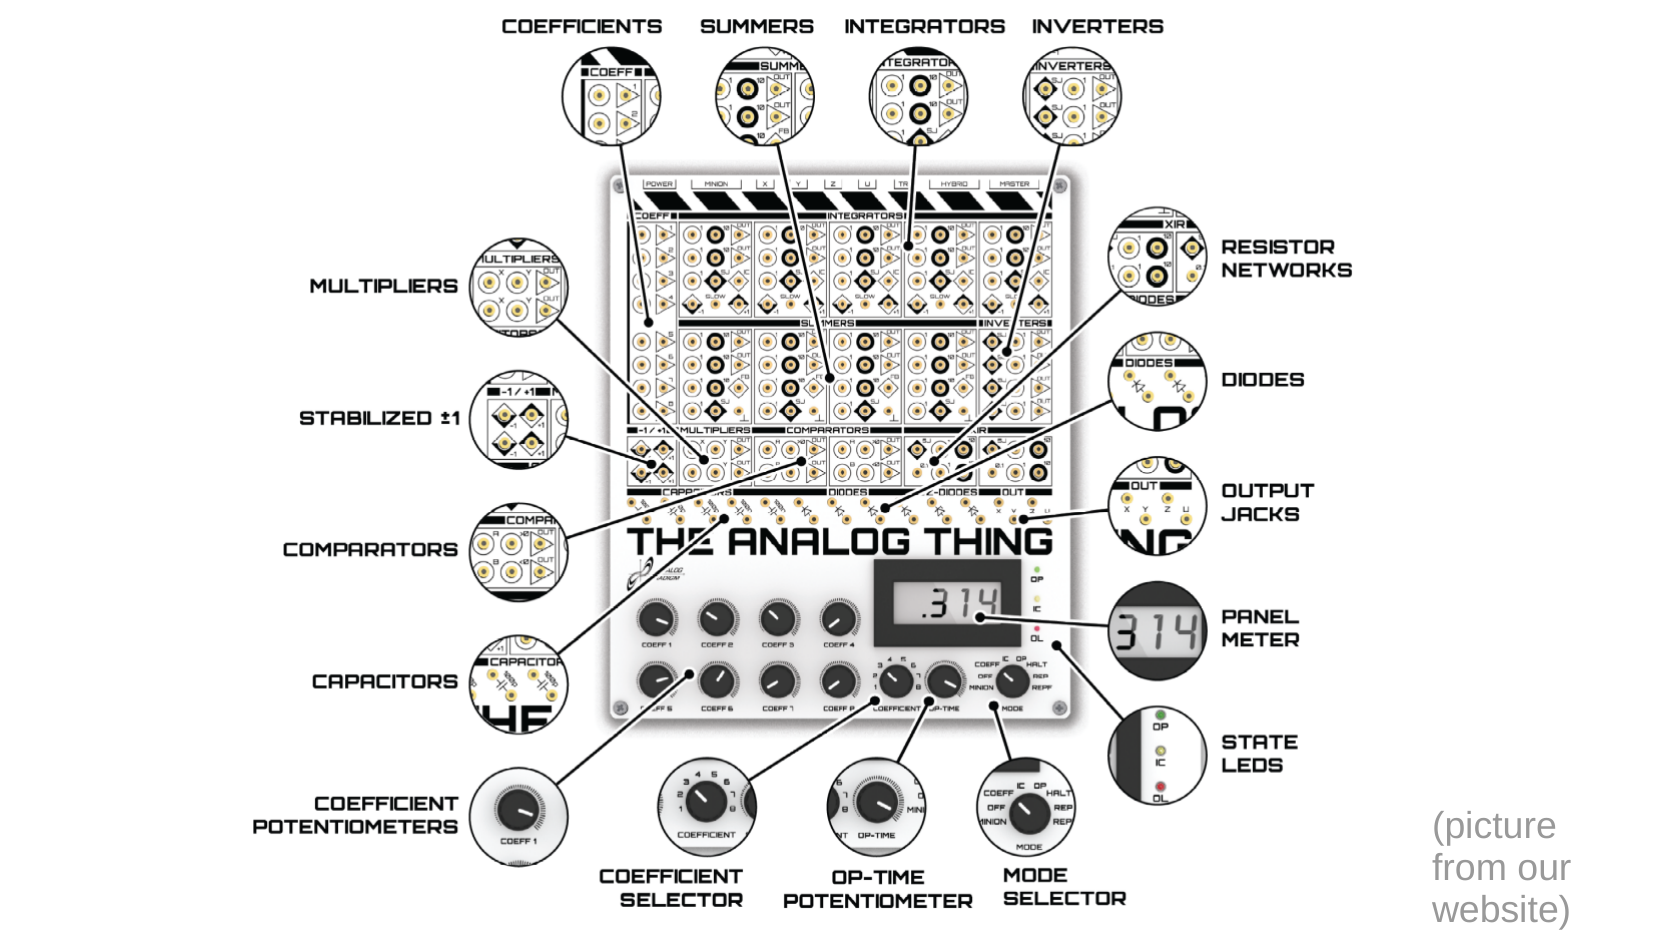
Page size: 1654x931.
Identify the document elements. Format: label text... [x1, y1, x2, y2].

picture [232, 0, 1422, 931]
text_box (picture from our website) [1417, 797, 1625, 931]
